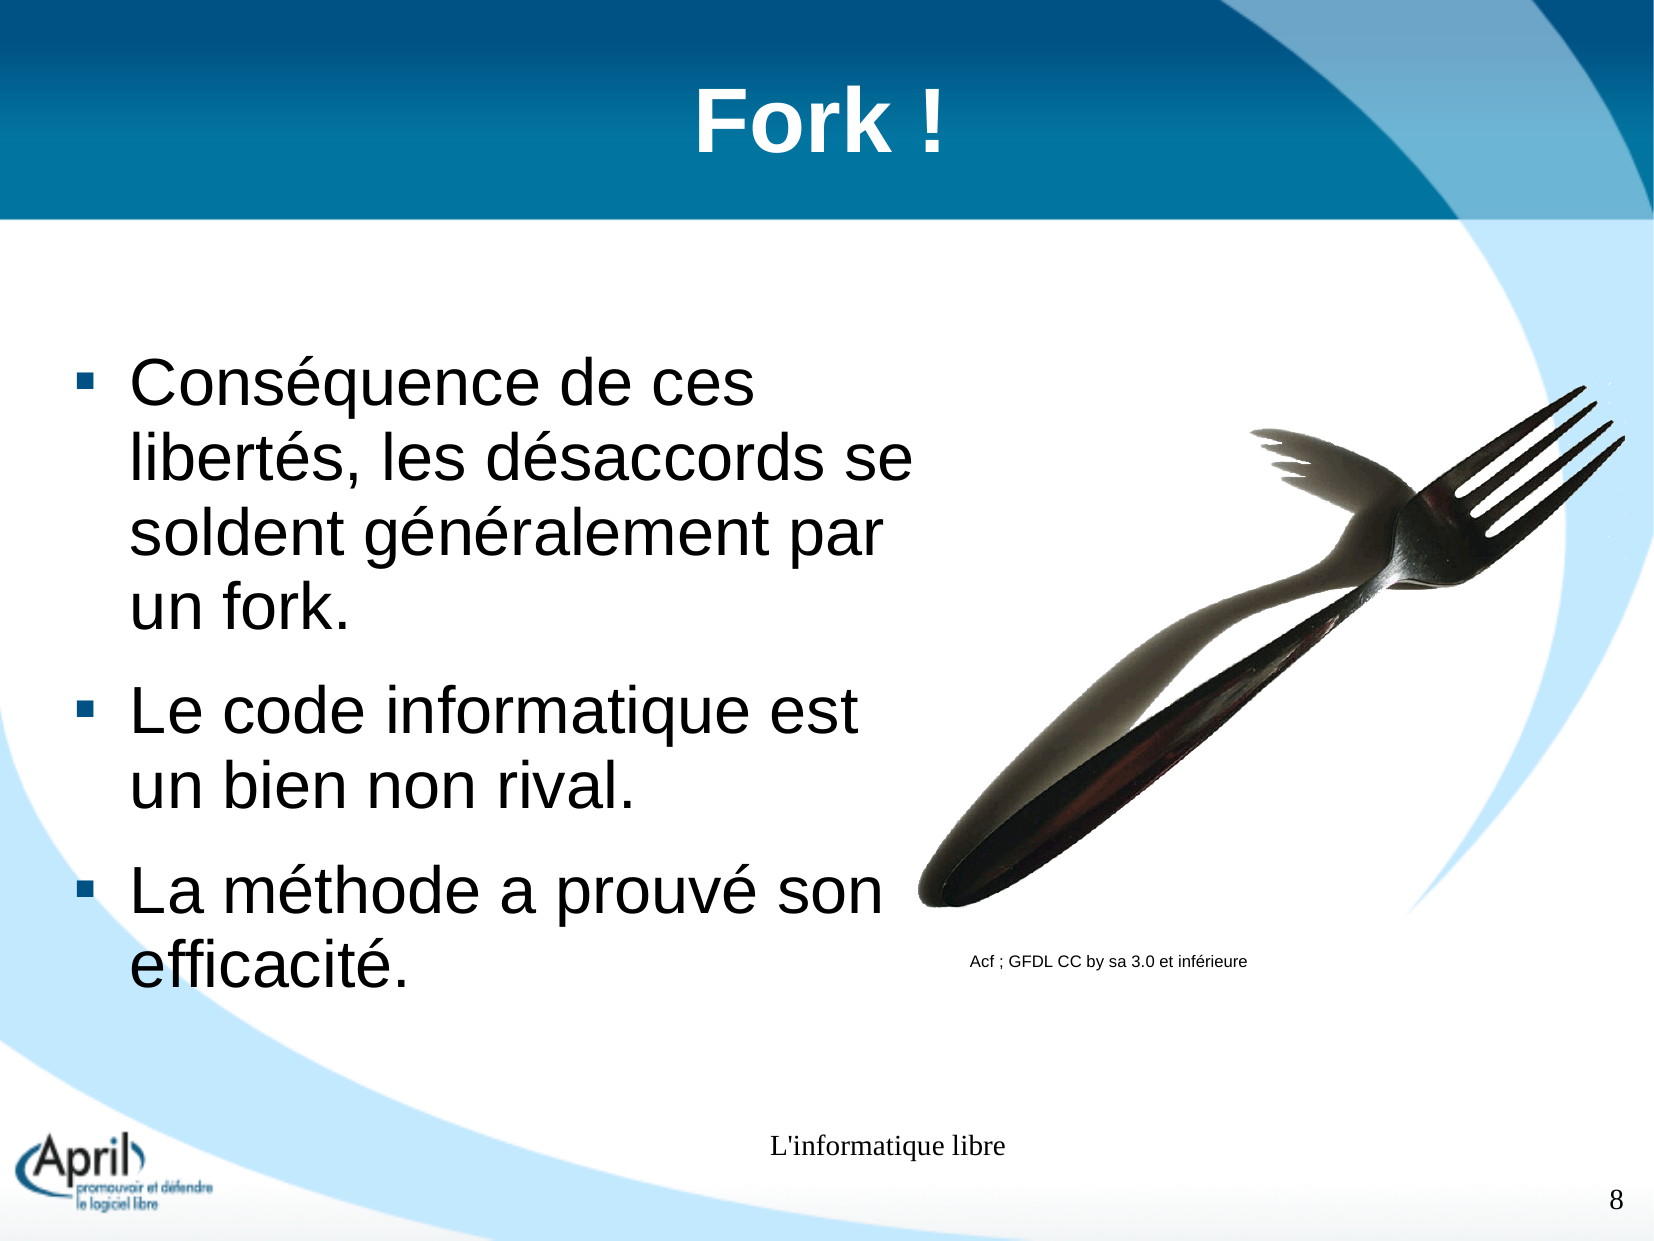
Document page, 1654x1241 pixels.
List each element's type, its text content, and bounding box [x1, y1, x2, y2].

text_box Acf ; GFDL CC by sa 3.0 et inférieure [955, 944, 1418, 1002]
title Fork ! [76, 17, 1565, 225]
list Conséquence de ces libertés, les désaccords se soldent généralement par un fork. Le code informatique est un bien non rival. La méthode a prouvé son efficacité. [59, 344, 951, 1164]
picture [0, 0, 1654, 1241]
